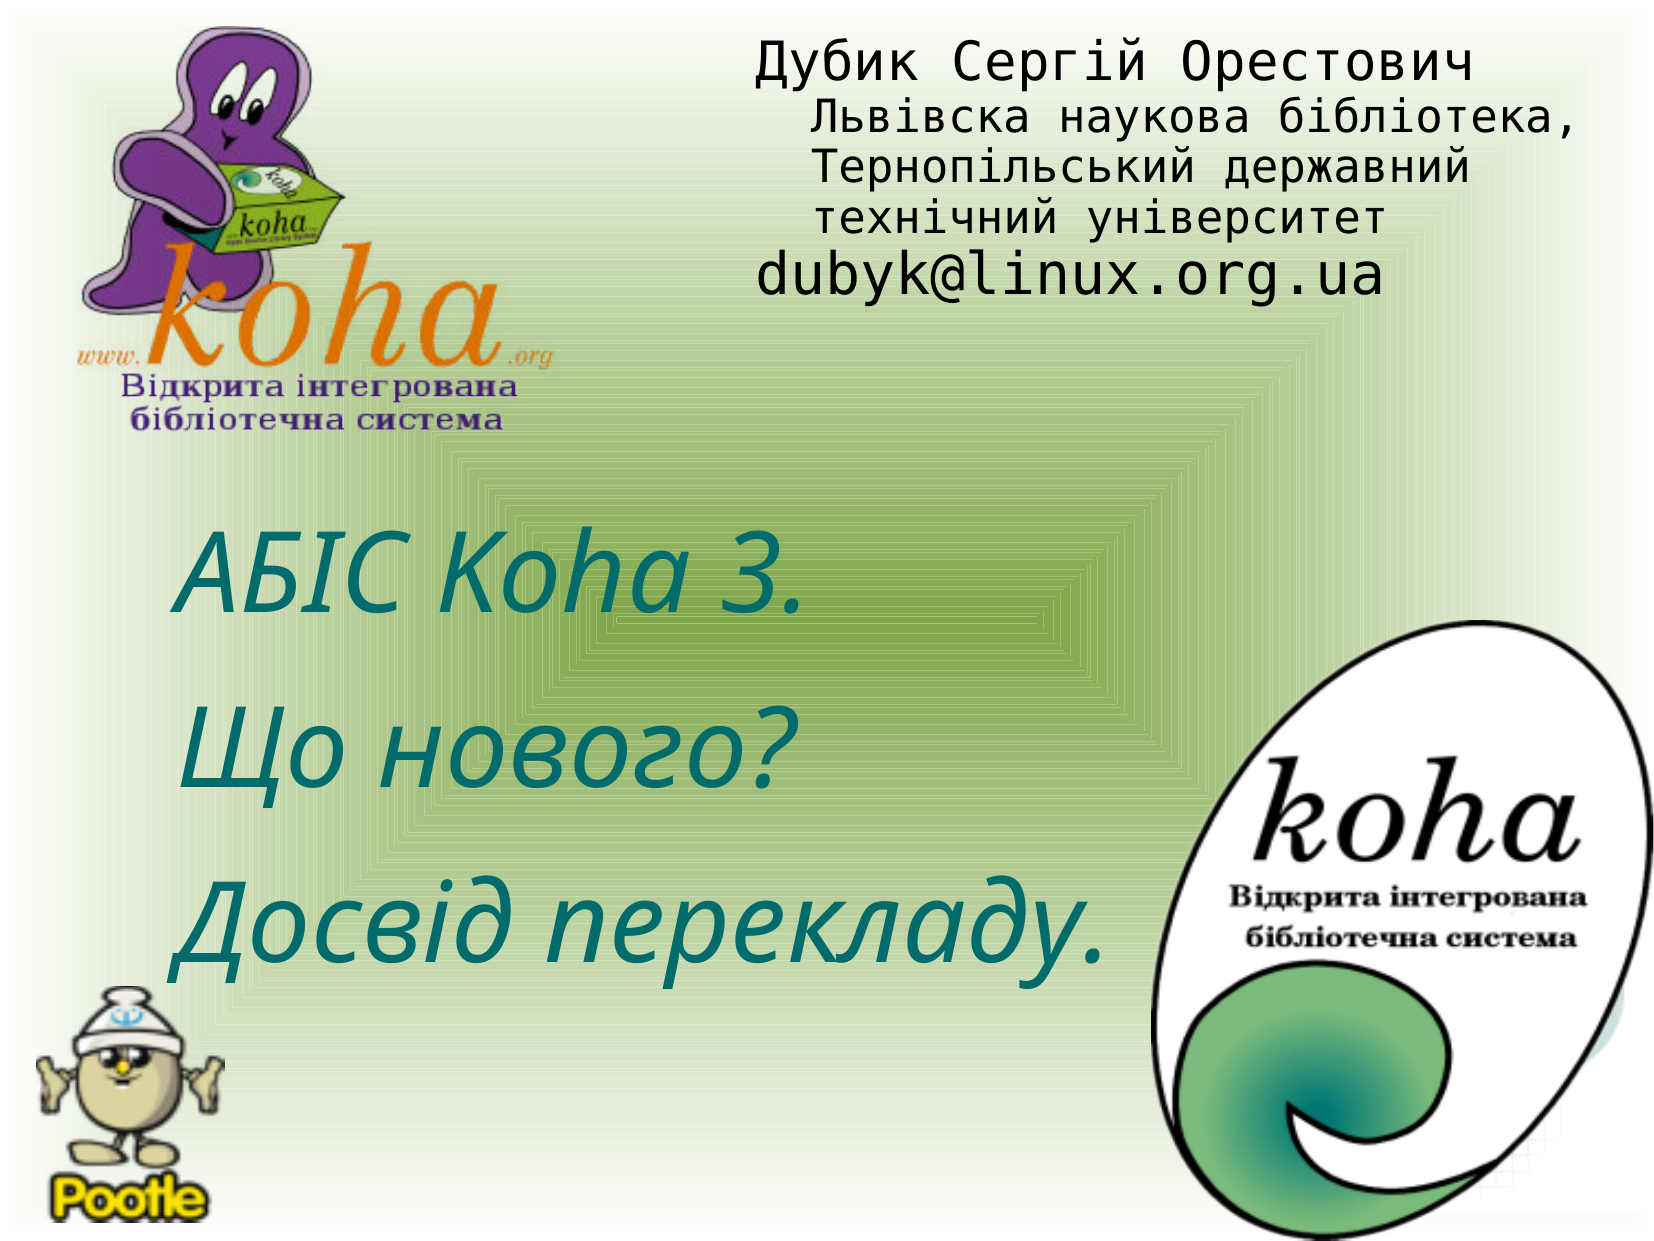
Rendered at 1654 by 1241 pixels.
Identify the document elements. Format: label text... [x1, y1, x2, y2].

picture [1151, 620, 1654, 1241]
text_box Дубик Сергій Орестович Львівска наукова бібліотека, Тернопільський державний технічний університет dubyk@linux.org.ua [755, 32, 1630, 314]
picture [36, 986, 225, 1223]
list АБІС Koha 3. Що нового? Досвід перекладу. [100, 495, 1164, 987]
picture [43, 26, 585, 443]
